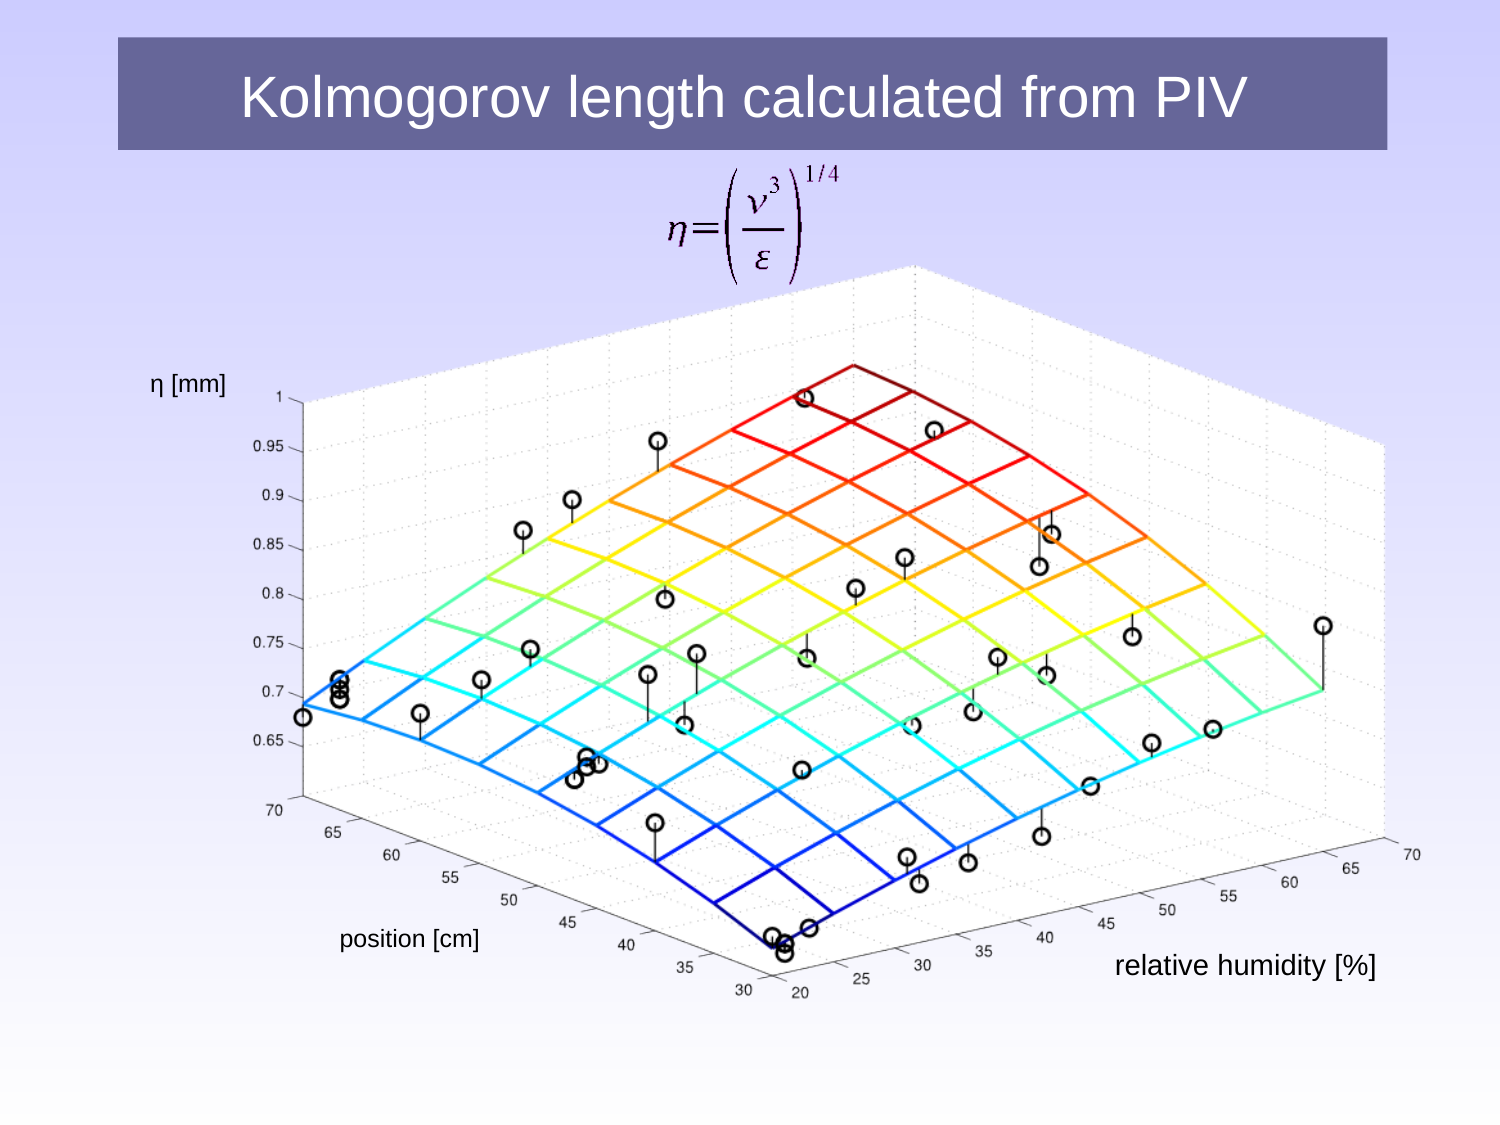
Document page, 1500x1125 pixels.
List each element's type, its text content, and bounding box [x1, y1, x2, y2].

text_box Kolmogorov length calculated from PIV [118, 37, 1388, 150]
text_box relative humidity [%] [1100, 939, 1471, 980]
picture [250, 160, 1424, 1004]
text_box η [mm] [135, 359, 282, 400]
text_box position [cm] [324, 915, 532, 956]
